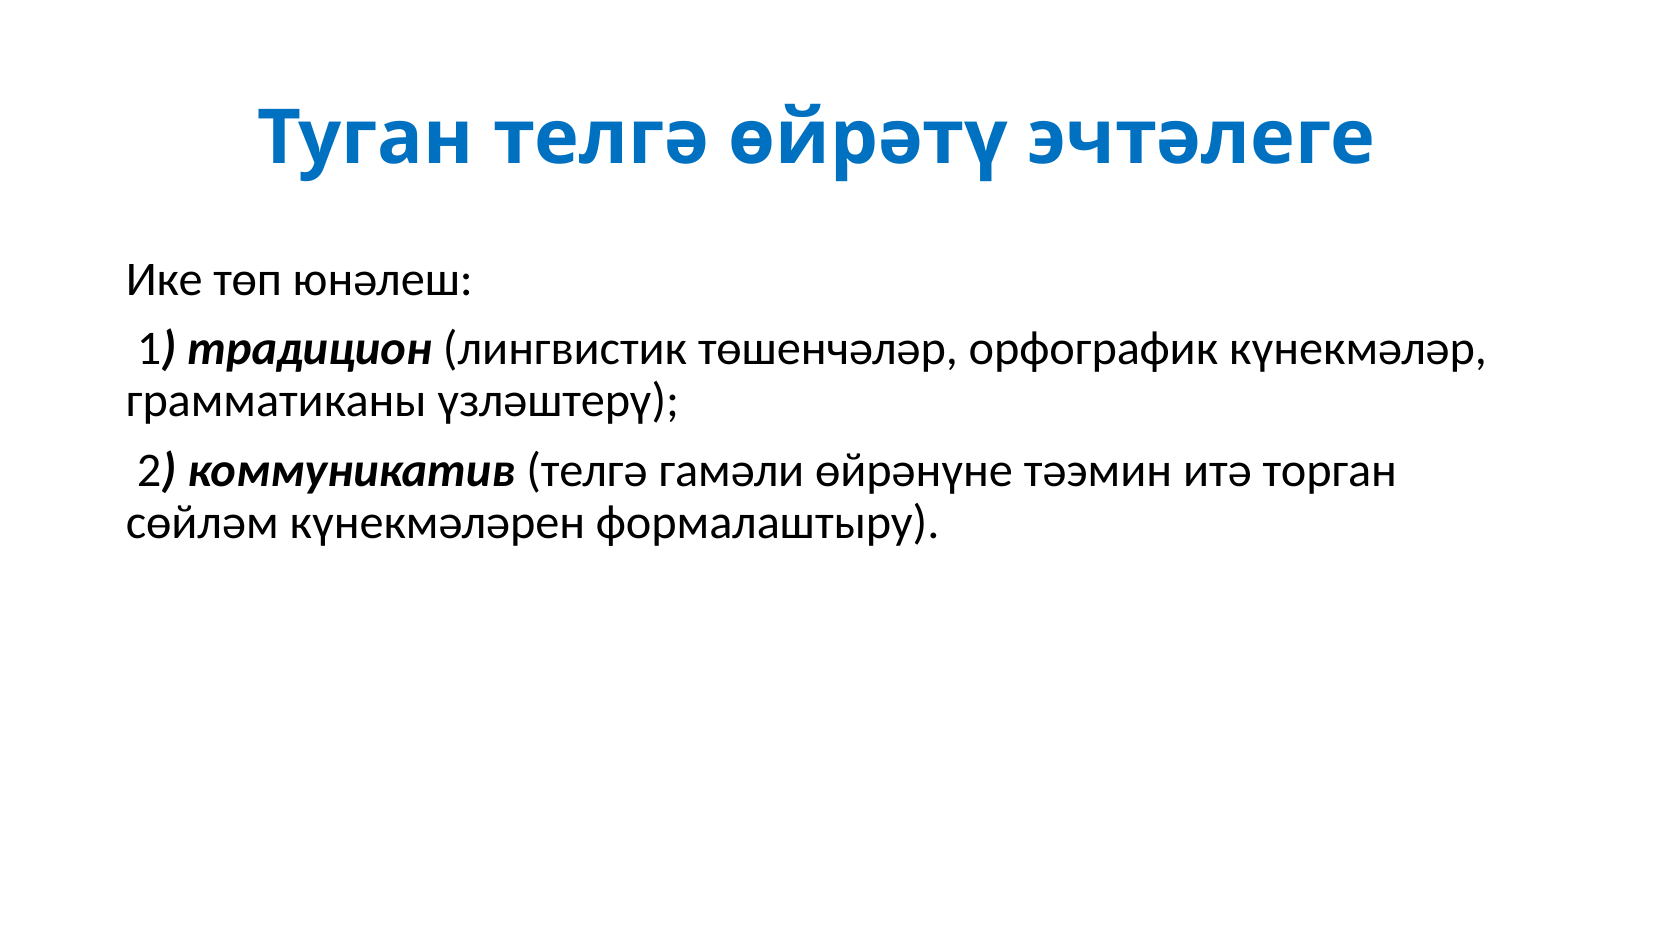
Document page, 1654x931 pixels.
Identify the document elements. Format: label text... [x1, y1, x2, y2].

text_box Ике төп юнәлеш: 1) традицион (лингвистик төшенчәләр, орфографик күнекмәләр, грамматиканы үзләштерү); 2) коммуникатив (телгә гамәли өйрәнүне тәэмин итә торган сөйләм күнекмәләрен формалаштыру). [114, 248, 1540, 838]
text_box Туган телгә өйрәтү эчтәлеге [114, 49, 1540, 229]
